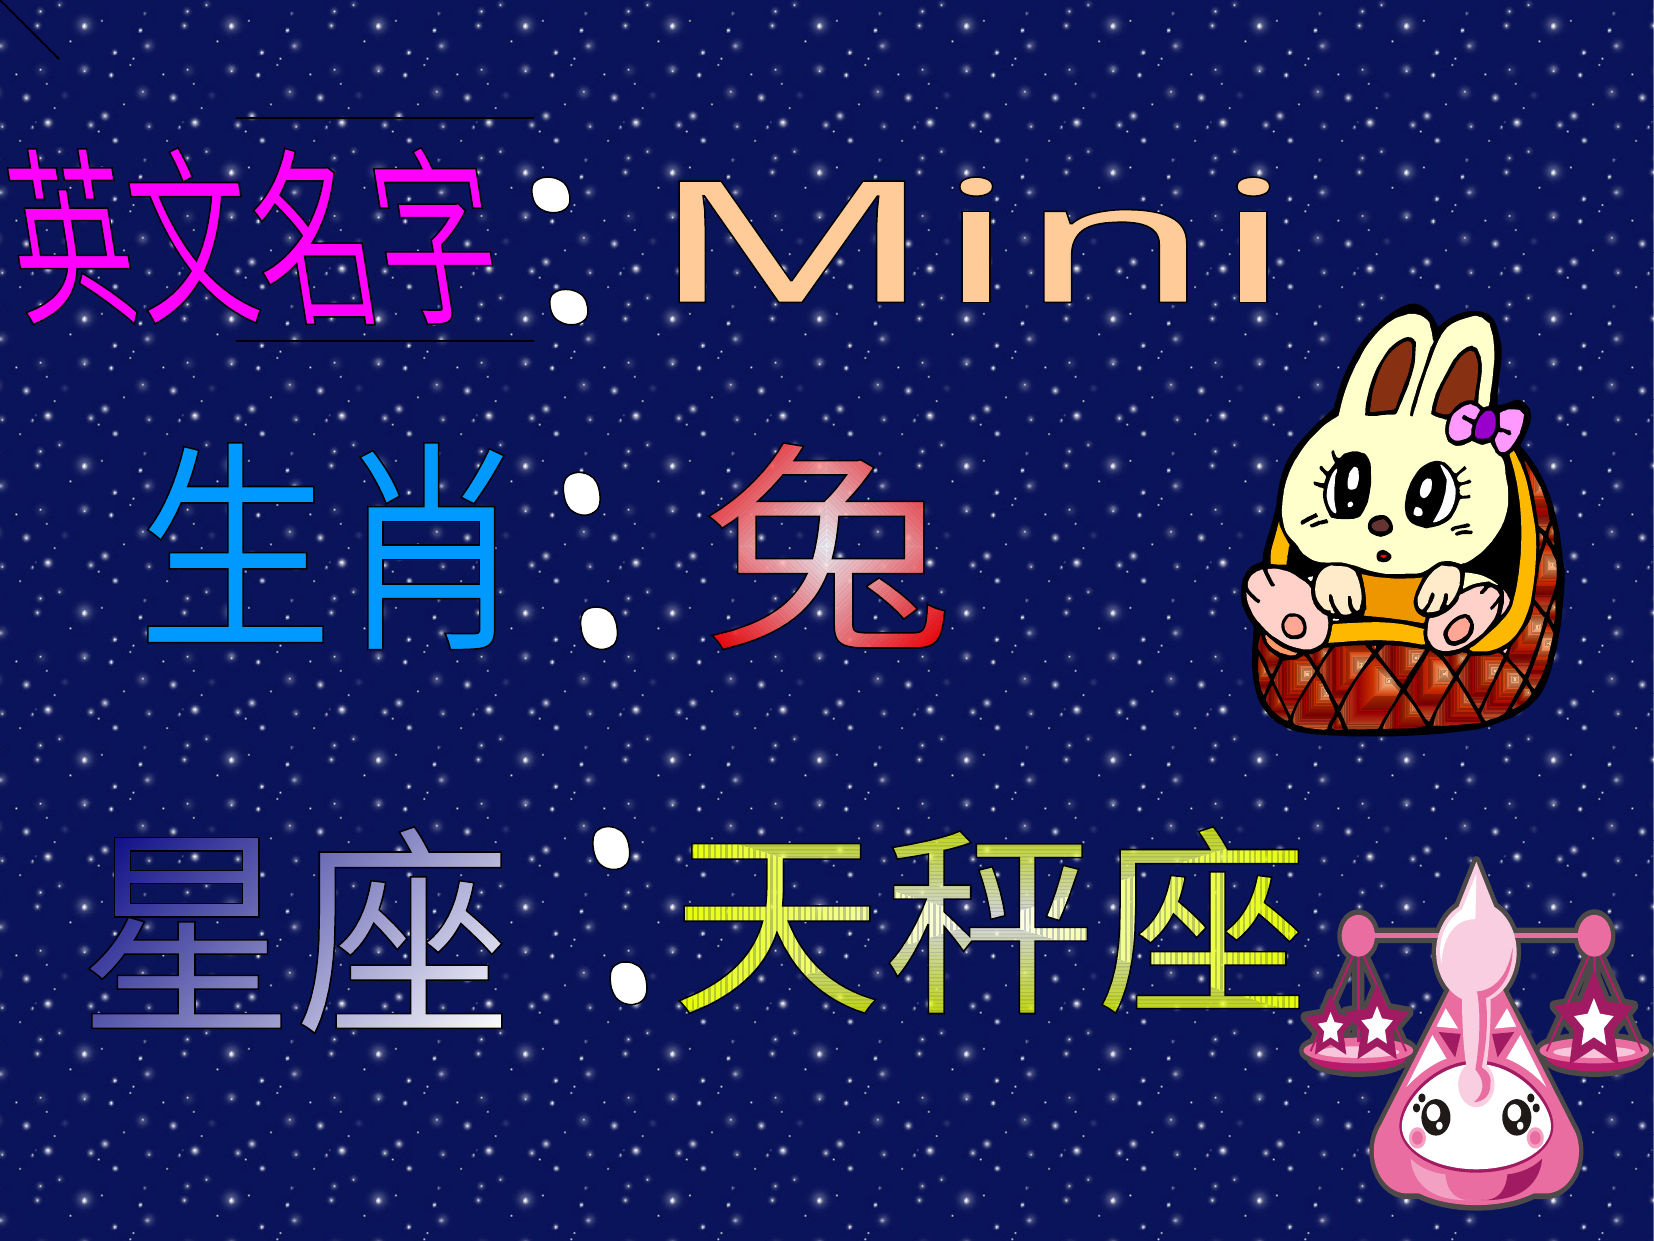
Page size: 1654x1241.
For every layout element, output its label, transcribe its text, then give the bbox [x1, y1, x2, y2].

text_box 兔 [708, 442, 945, 650]
text_box 天秤座 [1136, 871, 1299, 1009]
text_box : [563, 472, 601, 516]
text_box 英文名字 [18, 189, 131, 325]
text_box 英文名字 [373, 147, 483, 209]
text_box 天秤座 [889, 830, 1088, 1014]
text_box 星座 [88, 837, 282, 1029]
text_box Mini [1237, 177, 1270, 197]
text_box : [592, 826, 630, 870]
text_box Mini [1239, 211, 1268, 303]
text_box 星座 [300, 826, 502, 1034]
text_box 英文名字 [253, 148, 376, 325]
text_box 英文名字 [79, 273, 138, 325]
text_box : [610, 962, 648, 1005]
text_box 天秤座 [1138, 875, 1207, 944]
picture [0, 0, 1654, 1241]
text_box : [549, 289, 588, 325]
text_box 兔 [866, 577, 918, 620]
text_box Mini [962, 211, 991, 303]
text_box 生肖 [367, 442, 495, 650]
text_box 天秤座 [679, 843, 876, 1014]
text_box 星座 [336, 876, 502, 1029]
text_box 英文名字 [128, 147, 261, 324]
text_box 英文名字 [385, 203, 493, 325]
text_box 生肖 [147, 442, 324, 643]
text_box Mini [959, 177, 993, 197]
text_box : [531, 177, 570, 213]
text_box 英文名字 [7, 148, 59, 200]
text_box 天秤座 [1046, 865, 1079, 921]
text_box 生肖 [360, 450, 400, 504]
text_box 天秤座 [1101, 826, 1299, 1014]
text_box Mini [679, 181, 905, 303]
text_box : [580, 607, 618, 650]
text_box 英文名字 [62, 148, 114, 200]
text_box Mini [1043, 209, 1187, 303]
text_box 星座 [337, 880, 408, 956]
text_box 生肖 [461, 448, 505, 504]
text_box 天秤座 [978, 866, 1006, 920]
